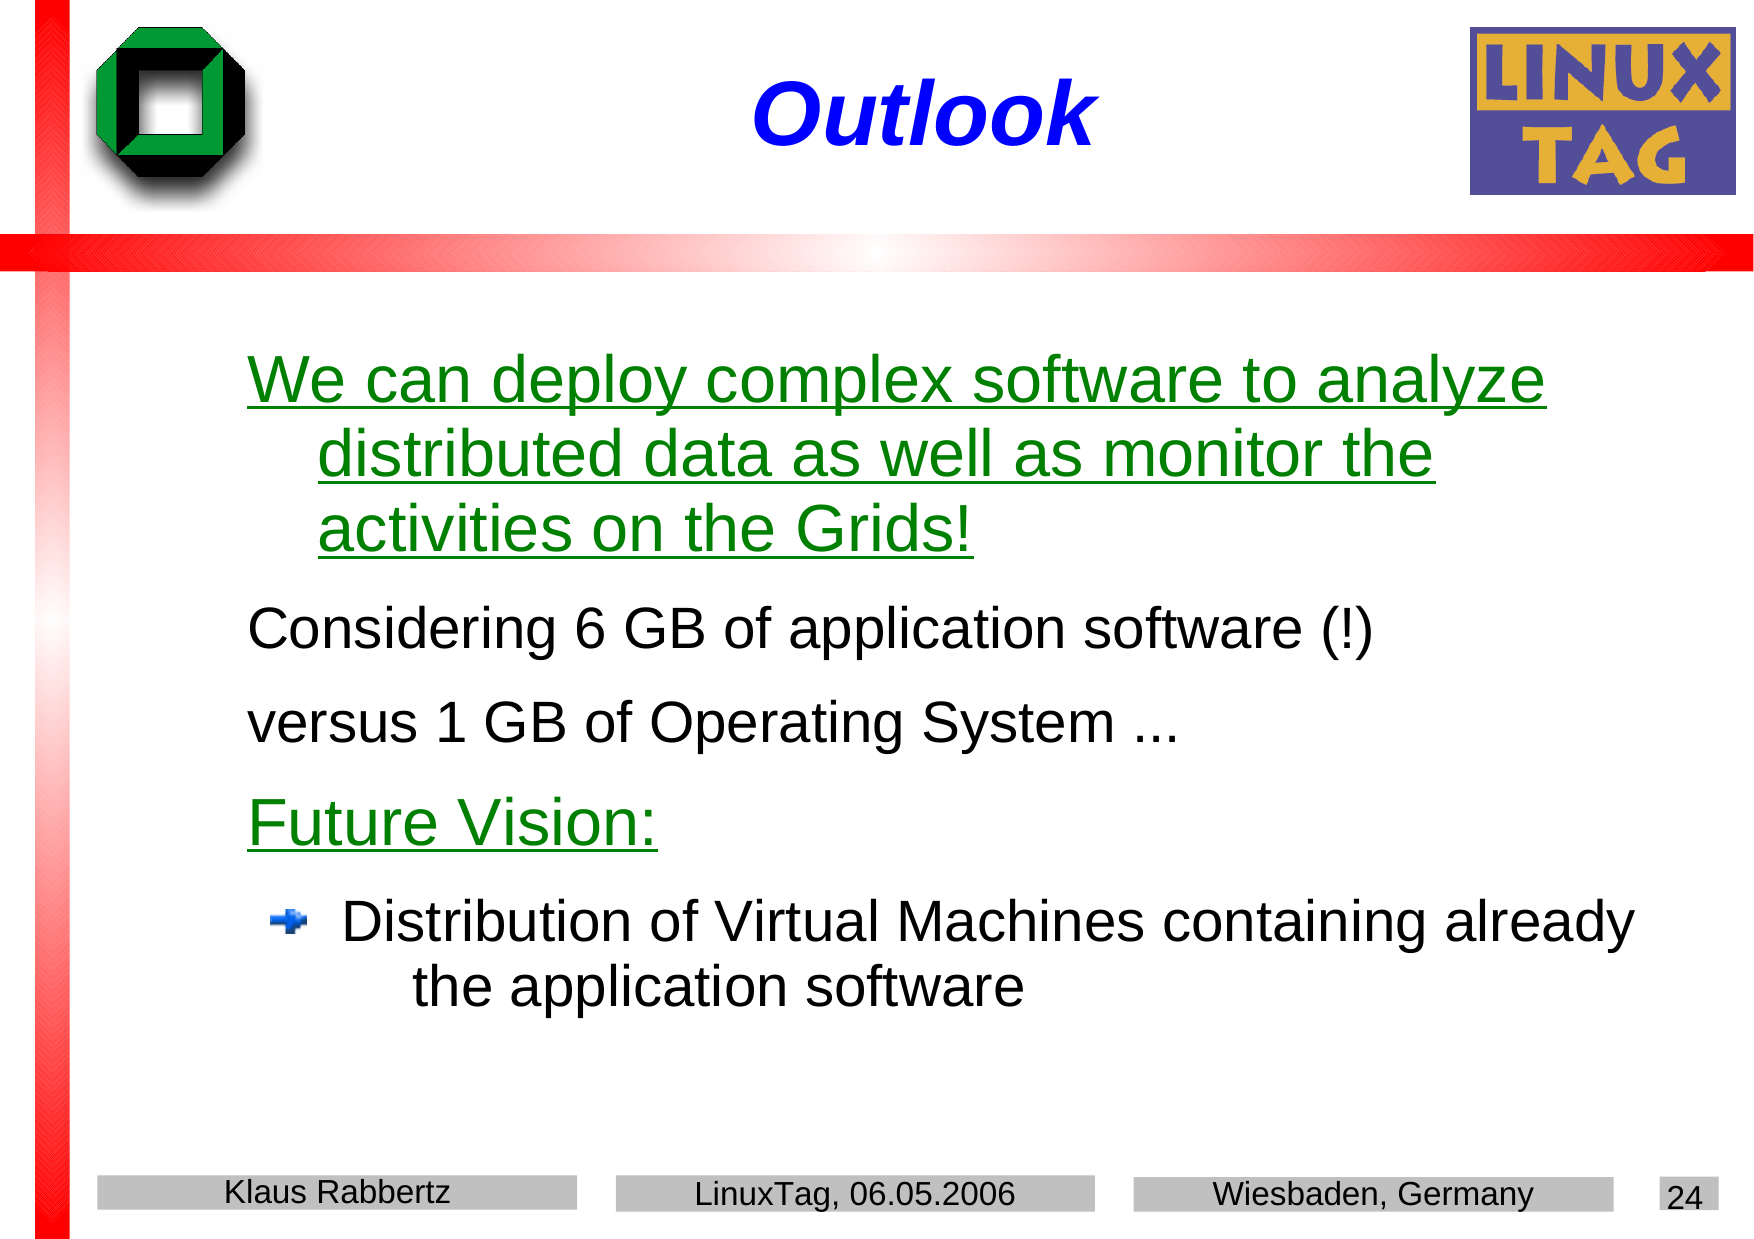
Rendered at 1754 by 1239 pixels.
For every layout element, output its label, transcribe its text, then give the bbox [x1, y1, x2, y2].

title Outlook [282, 9, 1566, 217]
picture [1566, 27, 1736, 195]
picture [71, 19, 274, 223]
list We can deploy complex software to analyze distributed data as well as monitor the activities on the Grids! Considering 6 GB of application software (!) versus 1 GB of Operating System ... Future Vision: Distribution of Virtual Machines containing already the application software [152, 341, 1651, 1118]
